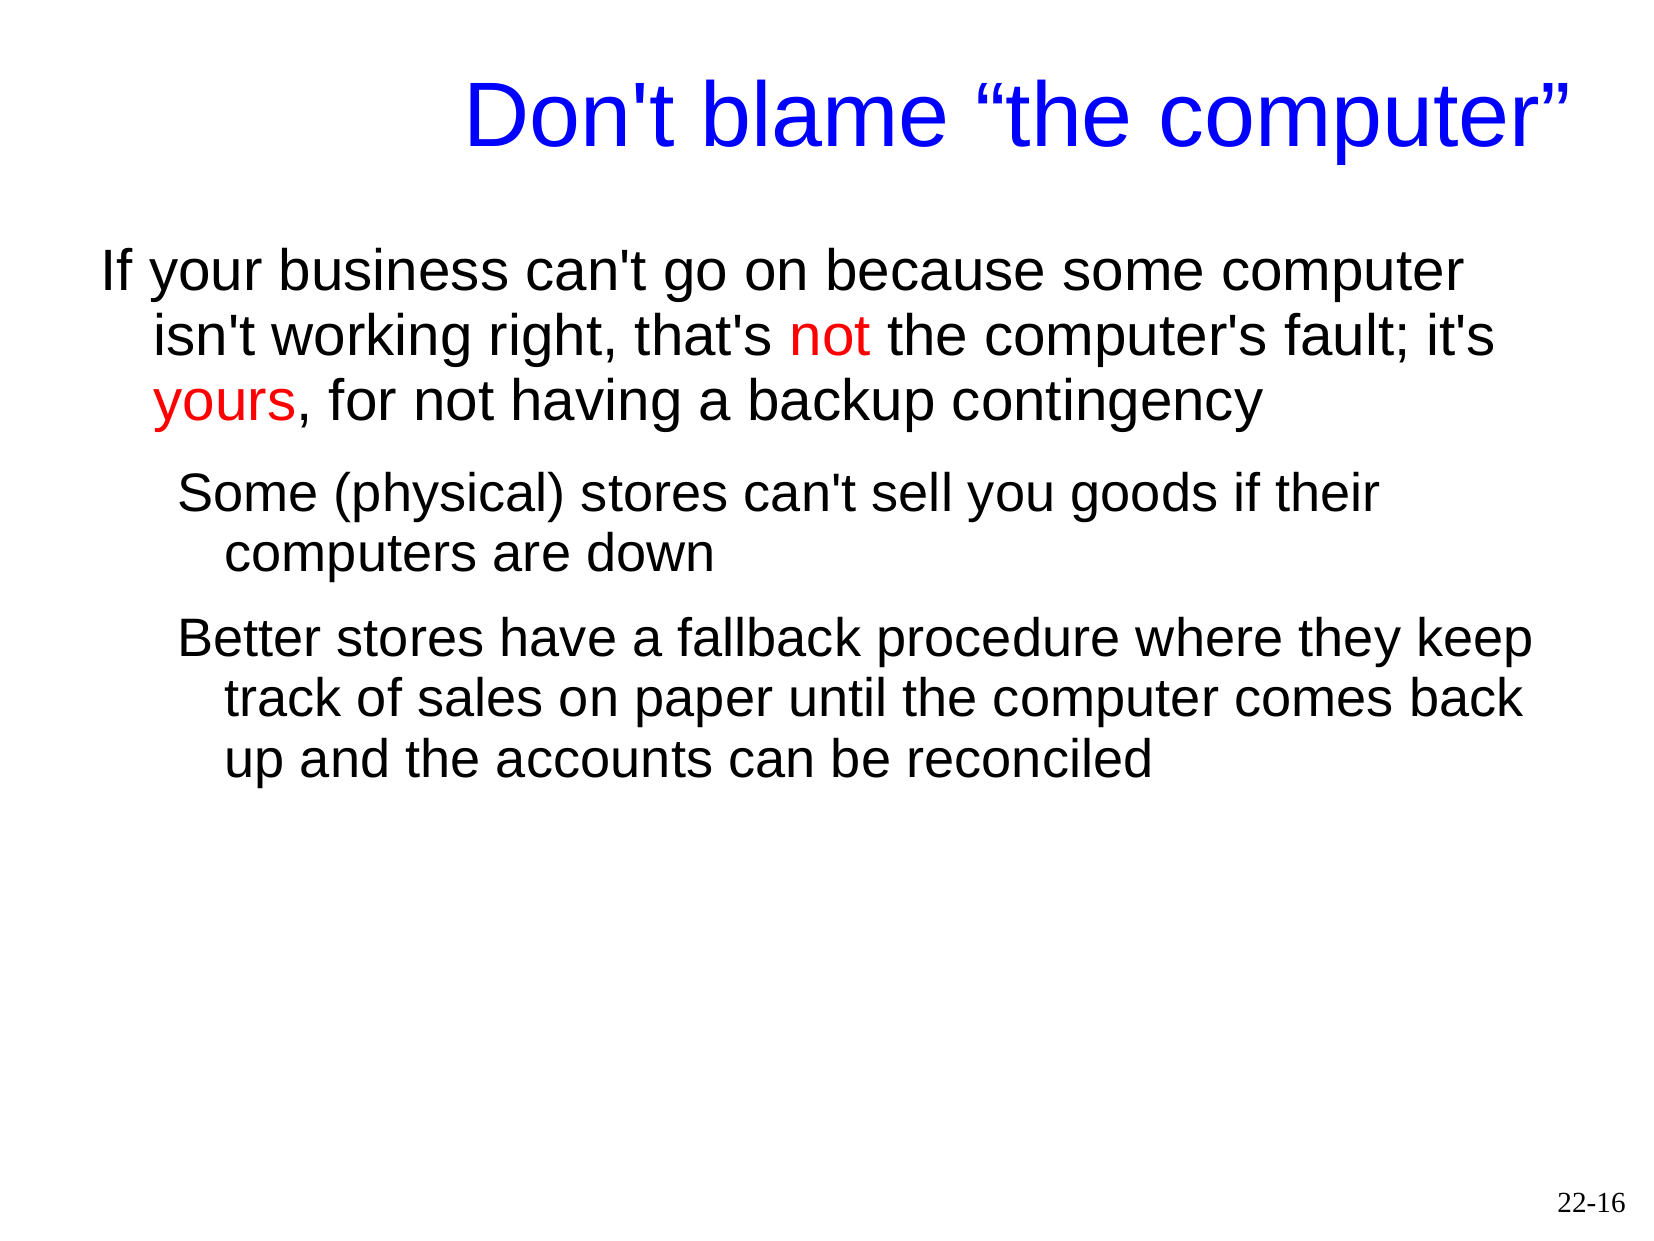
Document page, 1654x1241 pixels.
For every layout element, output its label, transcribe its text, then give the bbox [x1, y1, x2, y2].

title Don't blame “the computer” [84, 18, 1573, 211]
list If your business can't go on because some computer isn't working right, that's not the computer's fault; it's yours, for not having a backup contingency Some (physical) stores can't sell you goods if their computers are down Better stores have a fallback procedure where they keep track of sales on paper until the computer comes back up and the accounts can be reconciled [82, 237, 1571, 1156]
